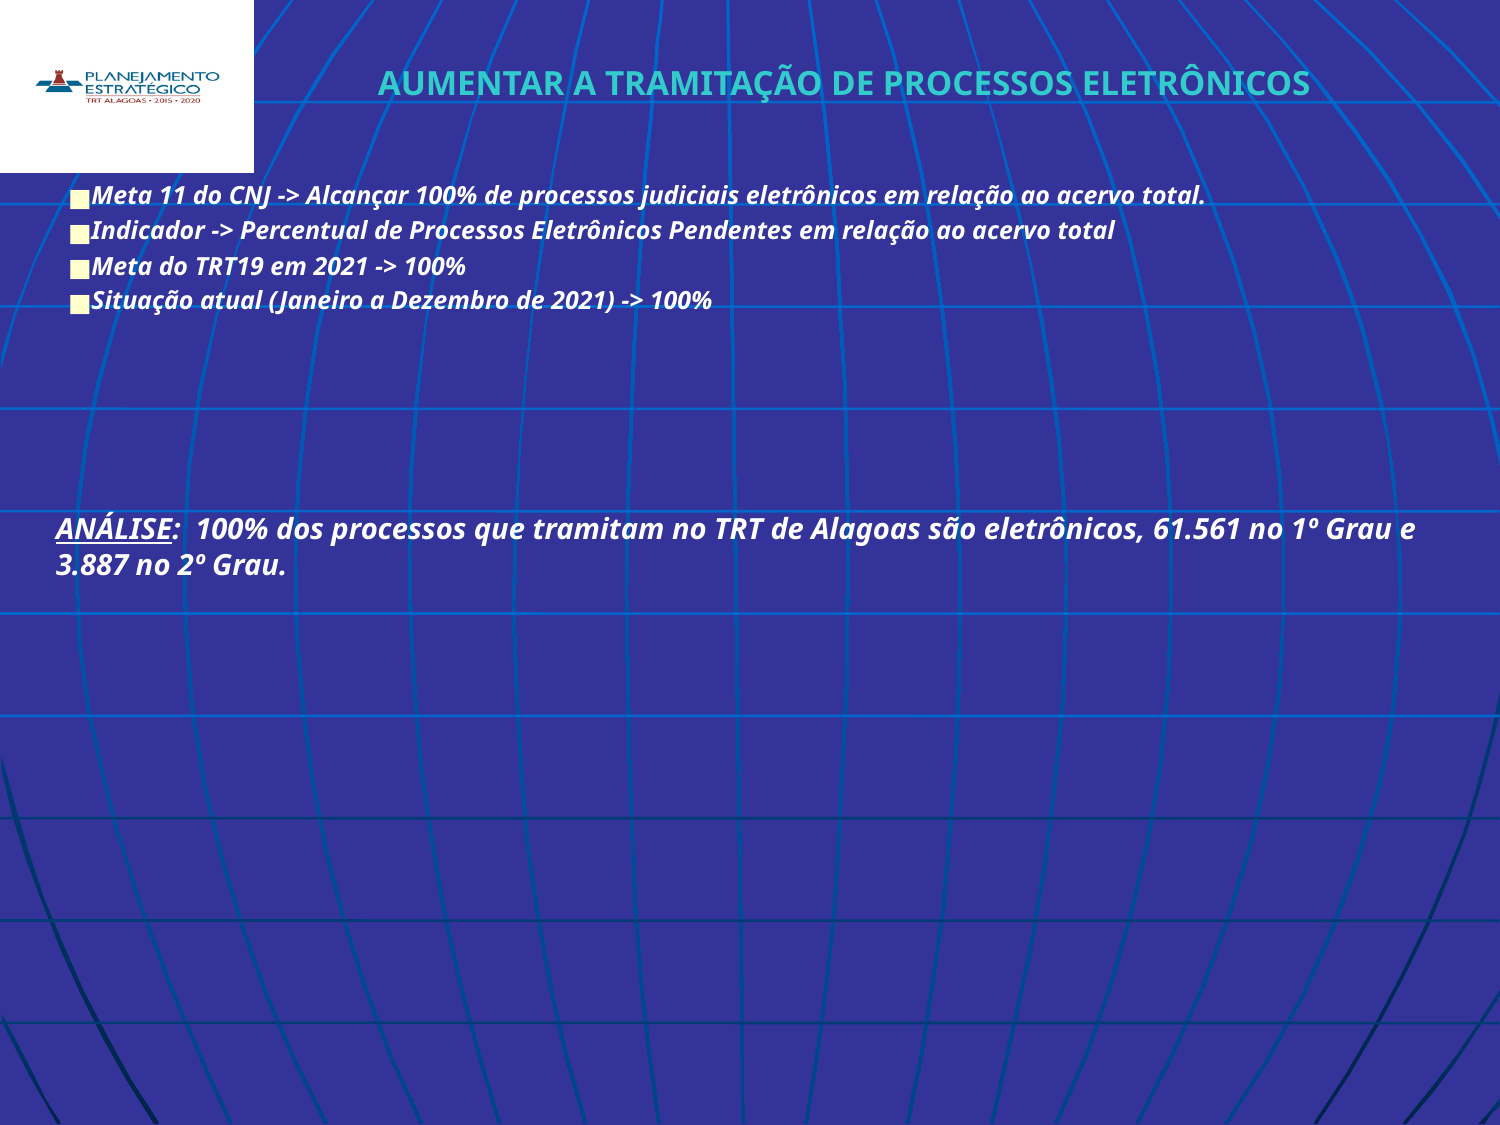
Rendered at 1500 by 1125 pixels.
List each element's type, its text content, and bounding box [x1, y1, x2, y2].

text_box ANÁLISE: 100% dos processos que tramitam no TRT de Alagoas são eletrônicos, 61.561 no 1º Grau e 3.887 no 2º Grau. [41, 503, 1447, 681]
picture [0, 0, 254, 173]
text_box Meta 11 do CNJ -> Alcançar 100% de processos judiciais eletrônicos em relação ao acervo total. Indicador -> Percentual de Processos Eletrônicos Pendentes em relação ao acervo total Meta do TRT19 em 2021 -> 100% Situação atual (Janeiro a Dezembro de 2021) -> 100% [53, 172, 1459, 374]
text_box AUMENTAR A TRAMITAÇÃO DE PROCESSOS ELETRÔNICOS [254, 54, 1448, 110]
